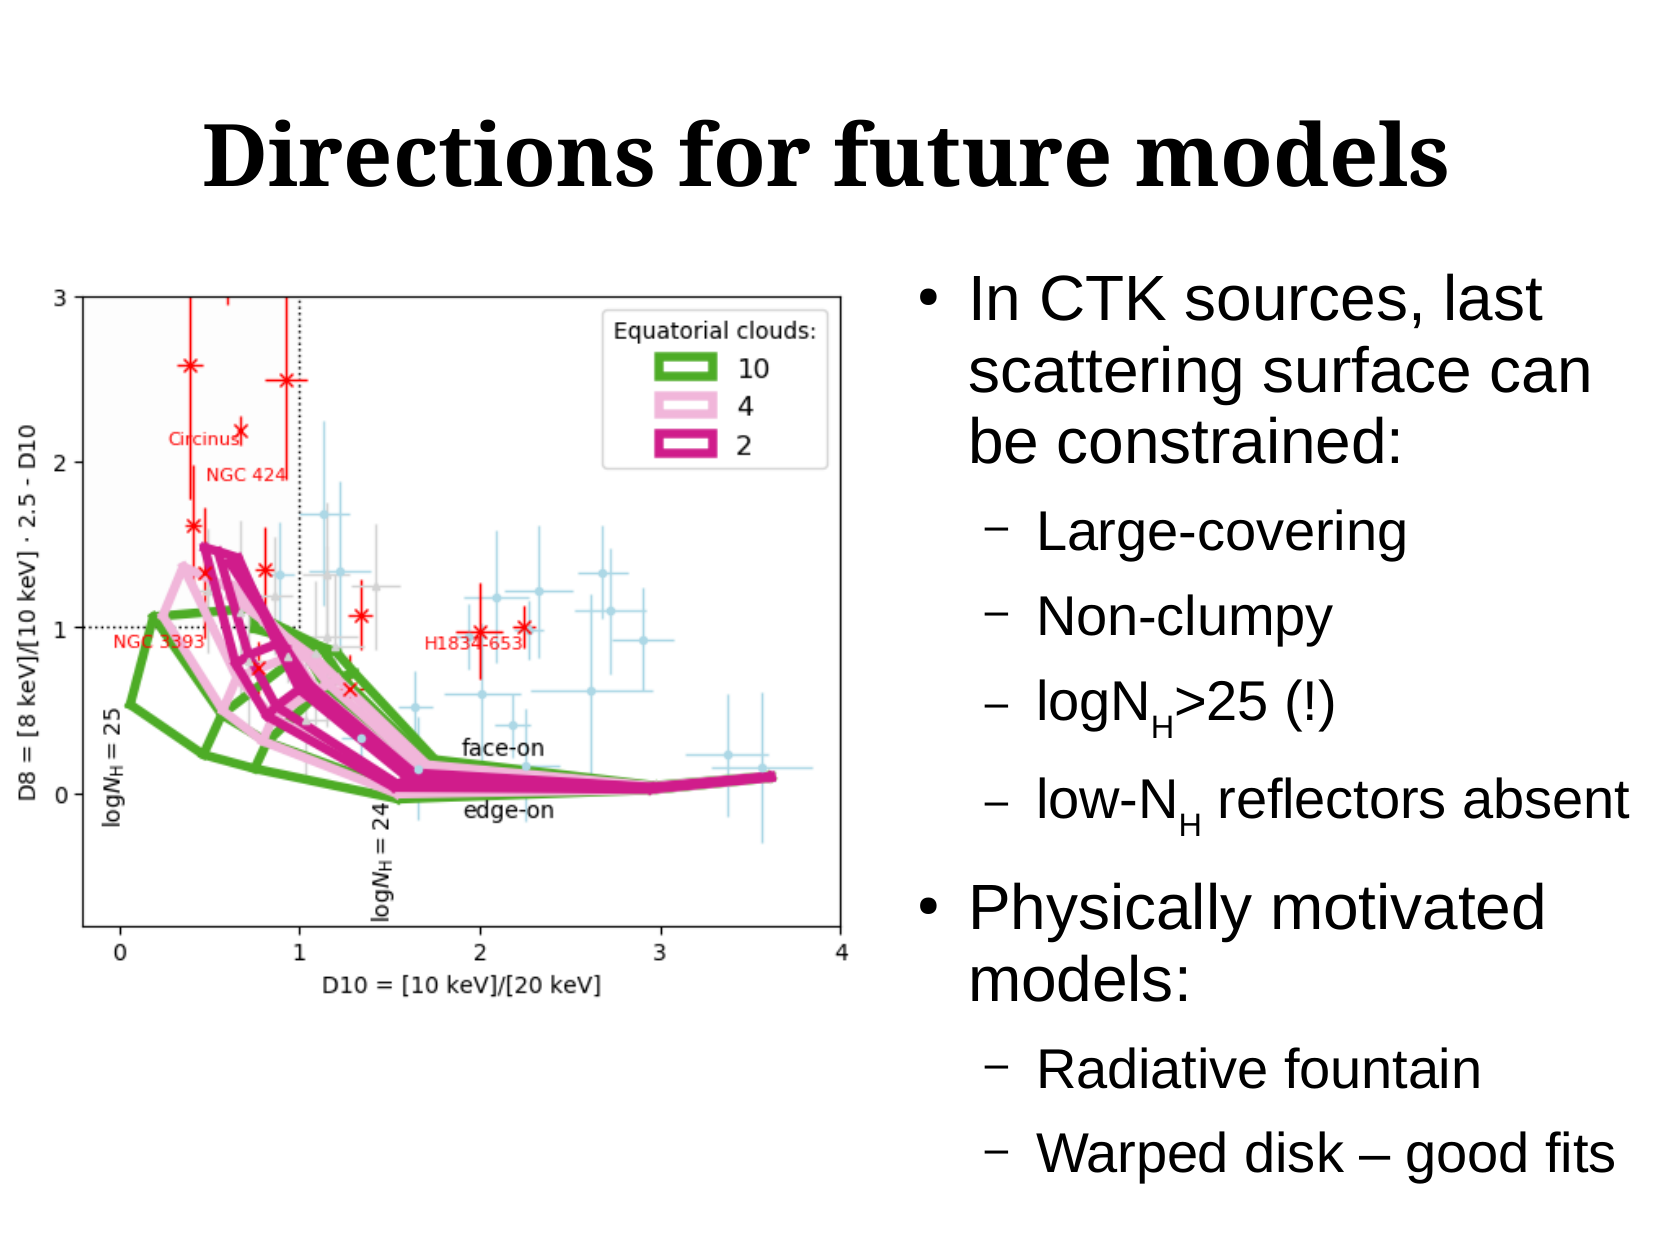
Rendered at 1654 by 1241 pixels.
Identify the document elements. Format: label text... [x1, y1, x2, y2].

list In CTK sources, last scattering surface can be constrained: Large-covering Non-clumpy logNH>25 (!) low-NH reflectors absent Physically motivated models: Radiative fountain Warped disk – good fits [900, 262, 1651, 1201]
title Directions for future models [82, 49, 1571, 257]
picture [1, 272, 863, 1013]
